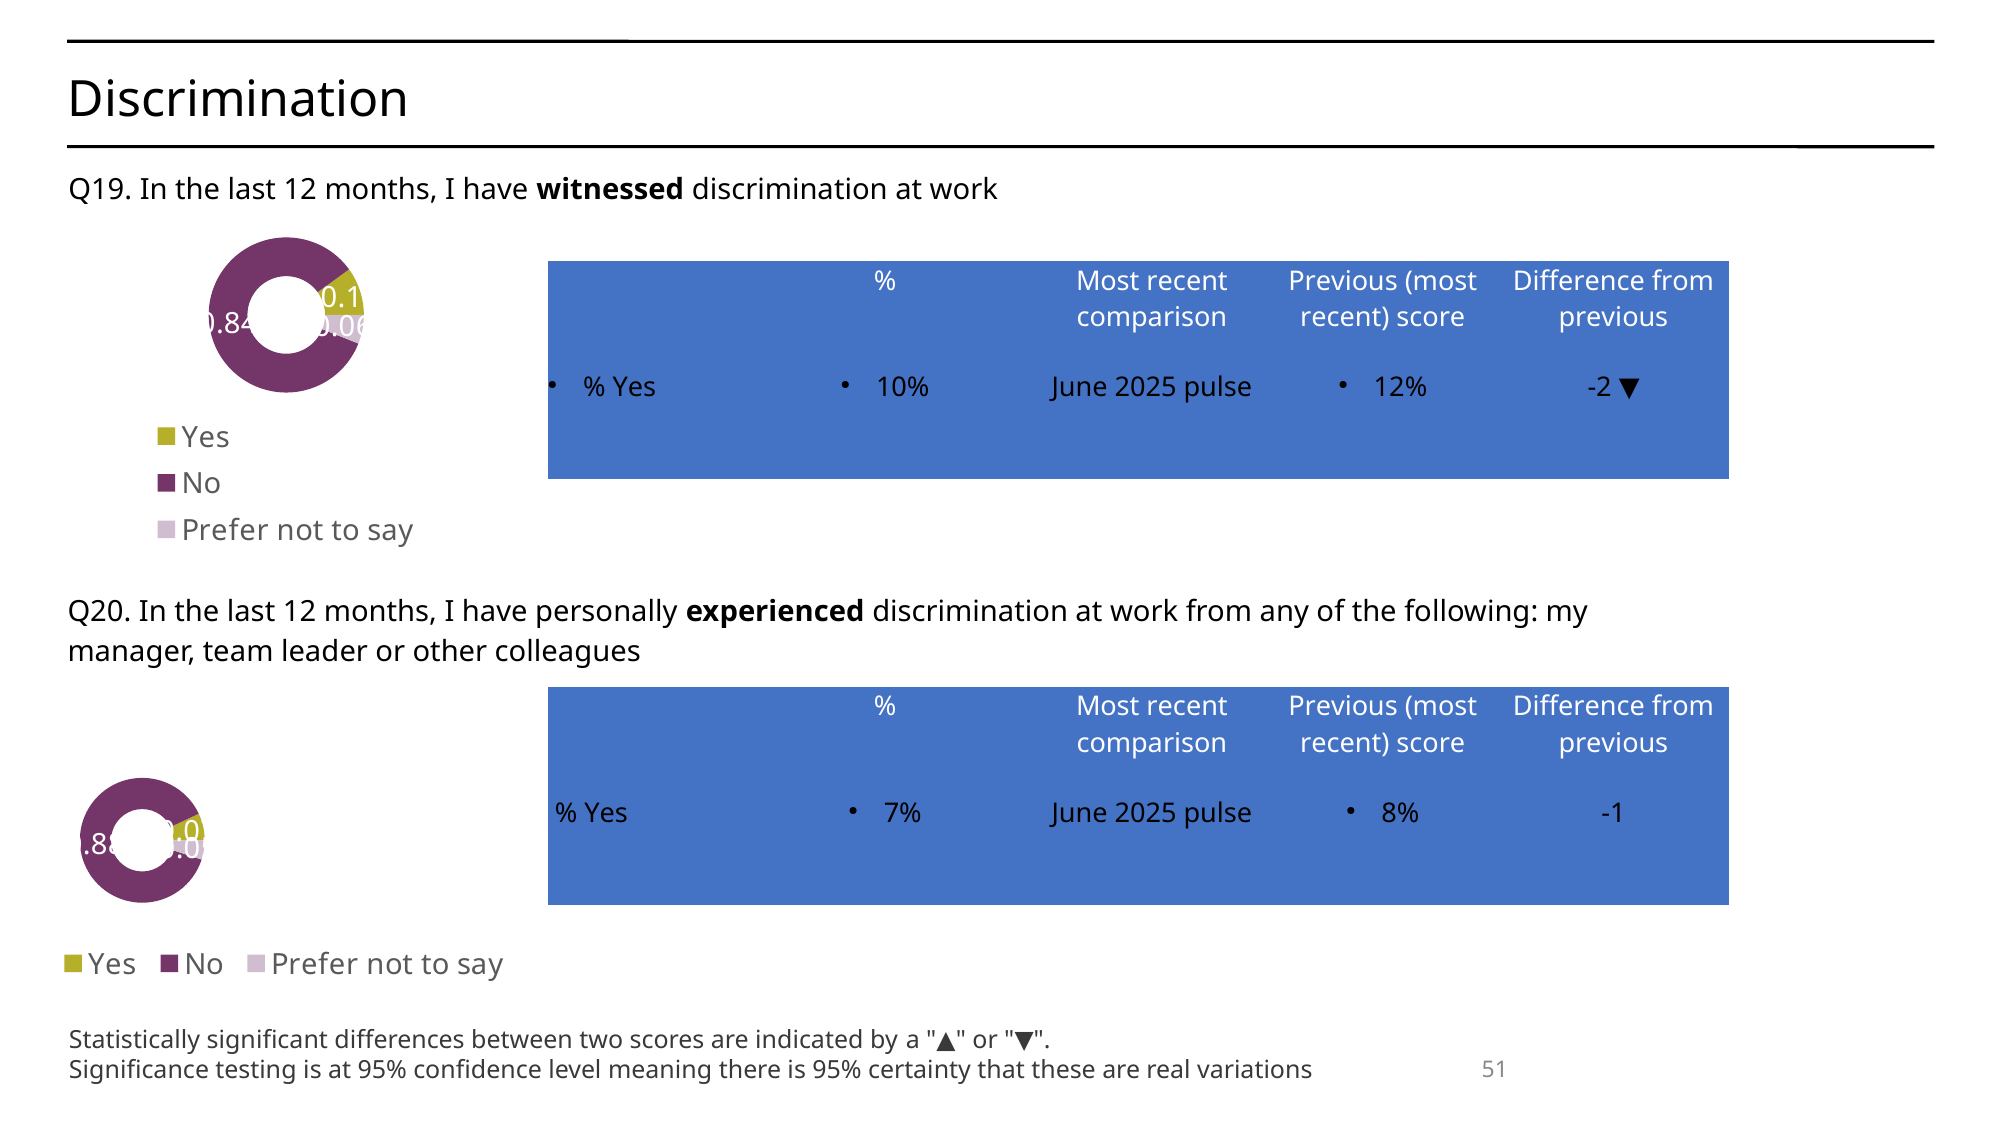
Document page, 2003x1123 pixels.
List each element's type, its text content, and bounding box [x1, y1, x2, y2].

title Discrimination [67, 48, 1936, 136]
table_header Previous (most recent) score [1267, 261, 1498, 368]
text_box Statistically significant differences between two scores are indicated by a "▲" or "▼". Significance testing is at 95% confidence level meaning there is 95% certainty that these are real variations [54, 1015, 1400, 1092]
table_cell 8% [1267, 793, 1498, 905]
table_header [1000, 687, 1037, 793]
table_cell 12% [1267, 368, 1498, 479]
table_cell 7% [770, 793, 1000, 905]
table_header % [770, 261, 1000, 368]
chart [50, 677, 523, 1003]
table_header Most recent comparison [1037, 687, 1267, 793]
table_header Difference from previous [1498, 261, 1729, 368]
text_box Q19. In the last 12 months, I have witnessed discrimination at work [68, 163, 1586, 206]
table_cell -2 ▼ [1498, 368, 1729, 479]
table_cell -1 [1498, 793, 1729, 905]
table_cell % Yes [548, 368, 770, 479]
table_header [548, 261, 770, 368]
table_header Previous (most recent) score [1267, 687, 1498, 793]
table_cell [1000, 793, 1037, 905]
table_header [548, 687, 770, 793]
table_header % [770, 687, 1000, 793]
table_cell % Yes [548, 793, 770, 905]
table_header Most recent comparison [1037, 261, 1267, 368]
table_cell June 2025 pulse [1037, 793, 1267, 905]
table_header Difference from previous [1498, 687, 1729, 793]
text_box 51 [1466, 1039, 1934, 1100]
text_box Q20. In the last 12 months, I have personally experienced discrimination at work from any of the following: my manager, team leader or other colleagues [68, 585, 1717, 668]
table_cell 10% [770, 368, 1000, 479]
table_cell [1000, 368, 1037, 479]
chart [49, 230, 523, 556]
table_cell June 2025 pulse [1037, 368, 1267, 479]
table_header [1000, 261, 1037, 368]
